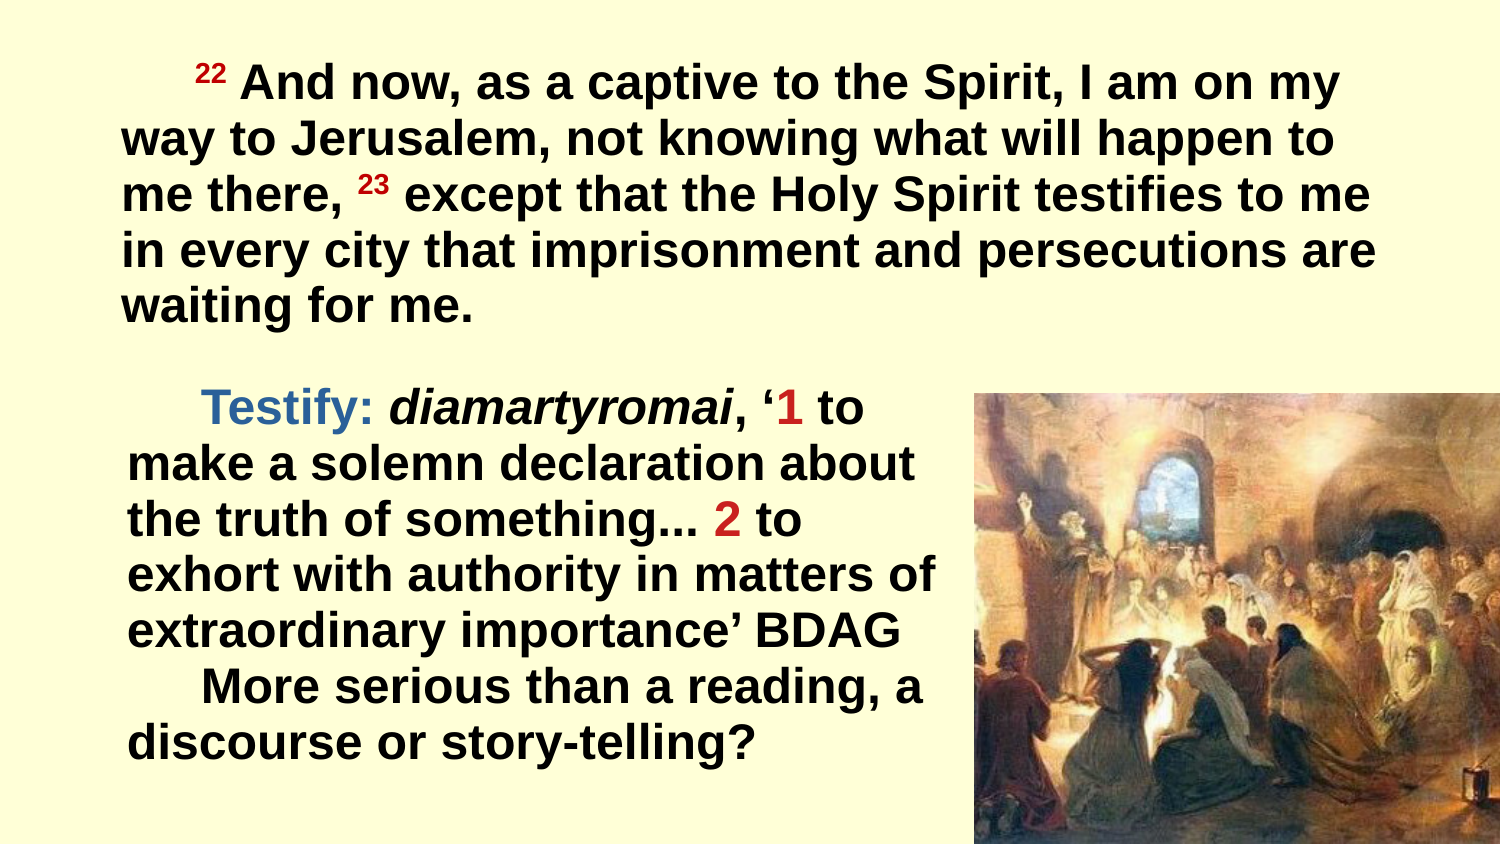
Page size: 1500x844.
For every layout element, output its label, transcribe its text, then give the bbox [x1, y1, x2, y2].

picture [974, 393, 1500, 844]
text_box Testify: diamartyromai, ‘1 to make a solemn declaration about the truth of something... 2 to exhort with authority in matters of extraordinary importance’ BDAG More serious than a reading, a discourse or story-telling? [112, 372, 975, 778]
text_box 22 And now, as a captive to the Spirit, I am on my way to Jerusalem, not knowing what will happen to me there, 23 except that the Holy Spirit testifies to me in every city that imprisonment and persecutions are waiting for me. [106, 47, 1436, 341]
